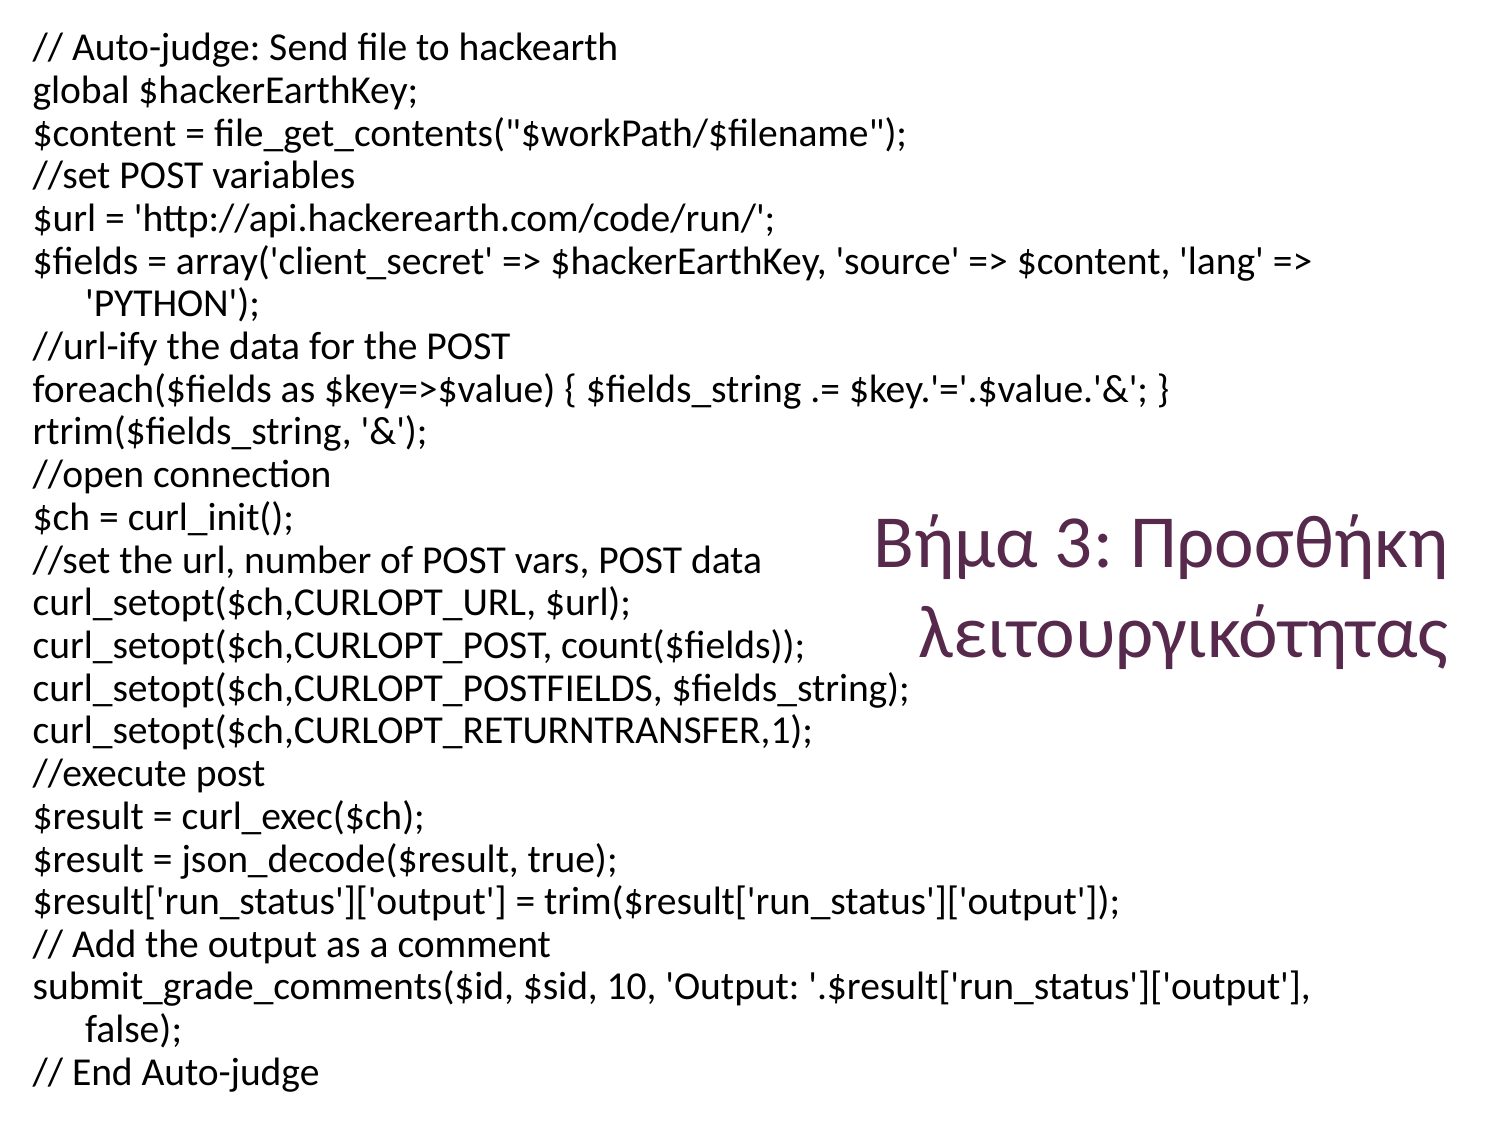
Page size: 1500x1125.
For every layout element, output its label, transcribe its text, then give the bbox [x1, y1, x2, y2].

title Βήμα 3: Προσθήκη λειτουργικότητας [1377, 432, 1500, 733]
subtitle // Auto-judge: Send file to hackearth global $hackerEarthKey; $content = file_get_contents("$workPath/$filename"); //set POST variables $url = 'http://api.hackerearth.com/code/run/'; $fields = array('client_secret' => $hackerEarthKey, 'source' => $content, 'lang' => 'PYTHON'); //url-ify the data for the POST foreach($fields as $key=>$value) { $fields_string .= $key.'='.$value.'&'; } rtrim($fields_string, '&'); //open connection $ch = curl_init(); //set the url, number of POST vars, POST data curl_setopt($ch,CURLOPT_URL, $url); curl_setopt($ch,CURLOPT_POST, count($fields)); curl_setopt($ch,CURLOPT_POSTFIELDS, $fields_string); curl_setopt($ch,CURLOPT_RETURNTRANSFER,1); //execute post $result = curl_exec($ch); $result = json_decode($result, true); $result['run_status']['output'] = trim($result['run_status']['output']); // Add the output as a comment submit_grade_comments($id, $sid, 10, 'Output: '.$result['run_status']['output'], false); // End Auto-judge [17, 19, 1377, 1083]
